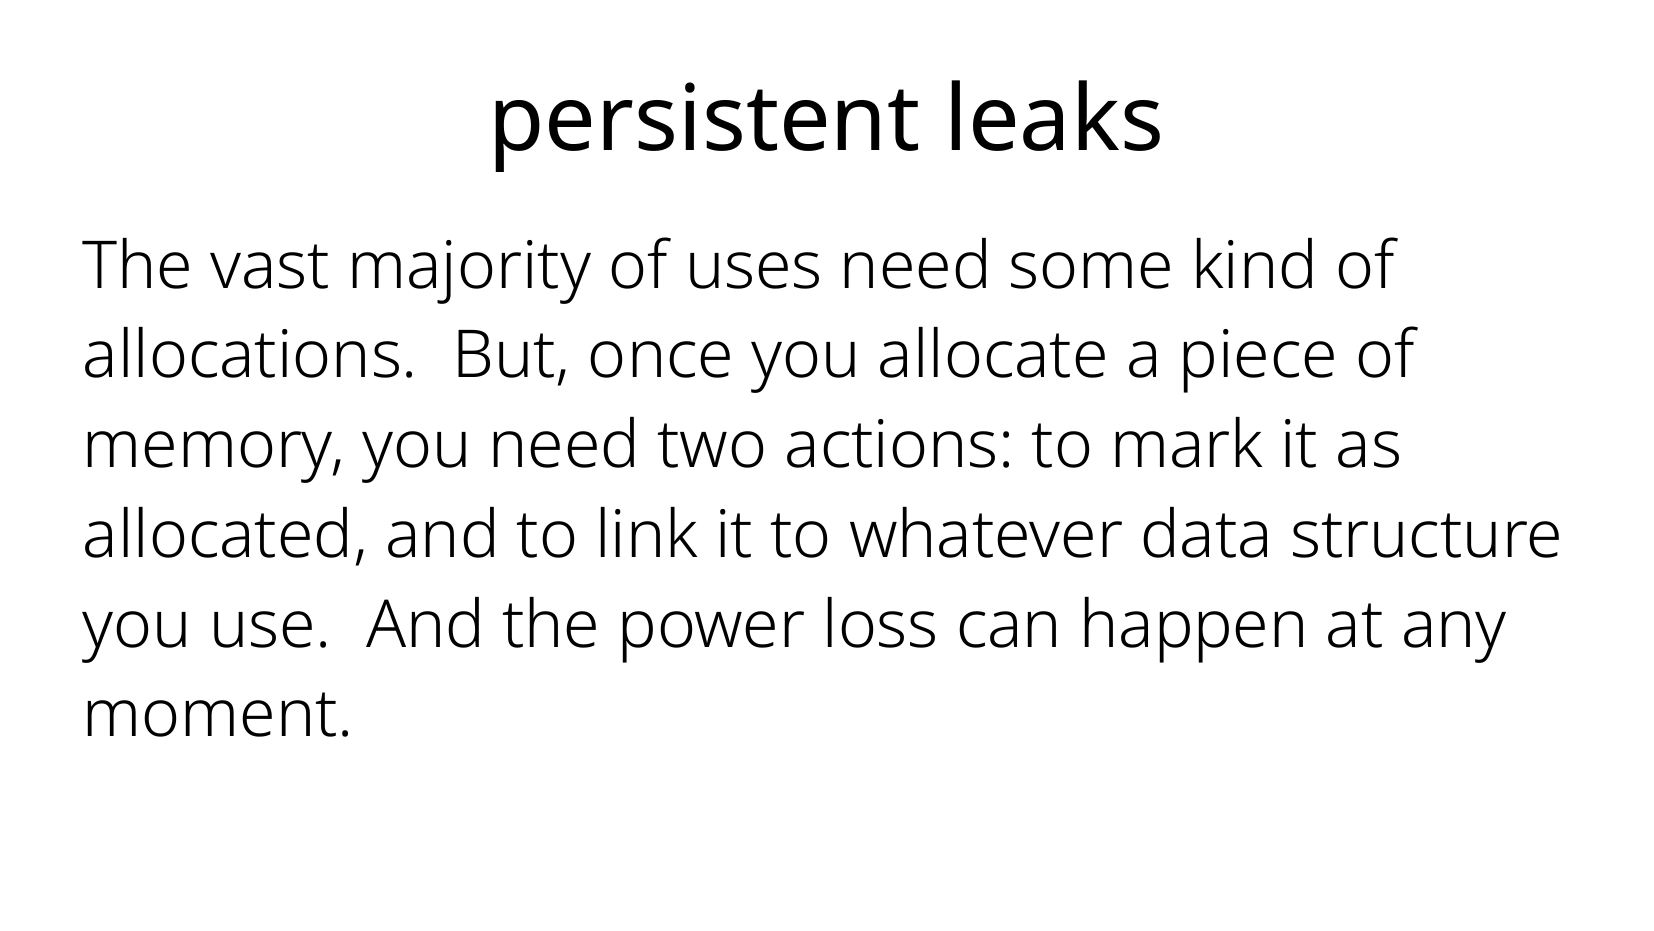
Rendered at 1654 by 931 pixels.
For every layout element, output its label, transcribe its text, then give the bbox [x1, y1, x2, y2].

title persistent leaks [82, 37, 1571, 193]
list The vast majority of uses need some kind of allocations. But, once you allocate a piece of memory, you need two actions: to mark it as allocated, and to link it to whatever data structure you use. And the power loss can happen at any moment. [82, 217, 1571, 758]
